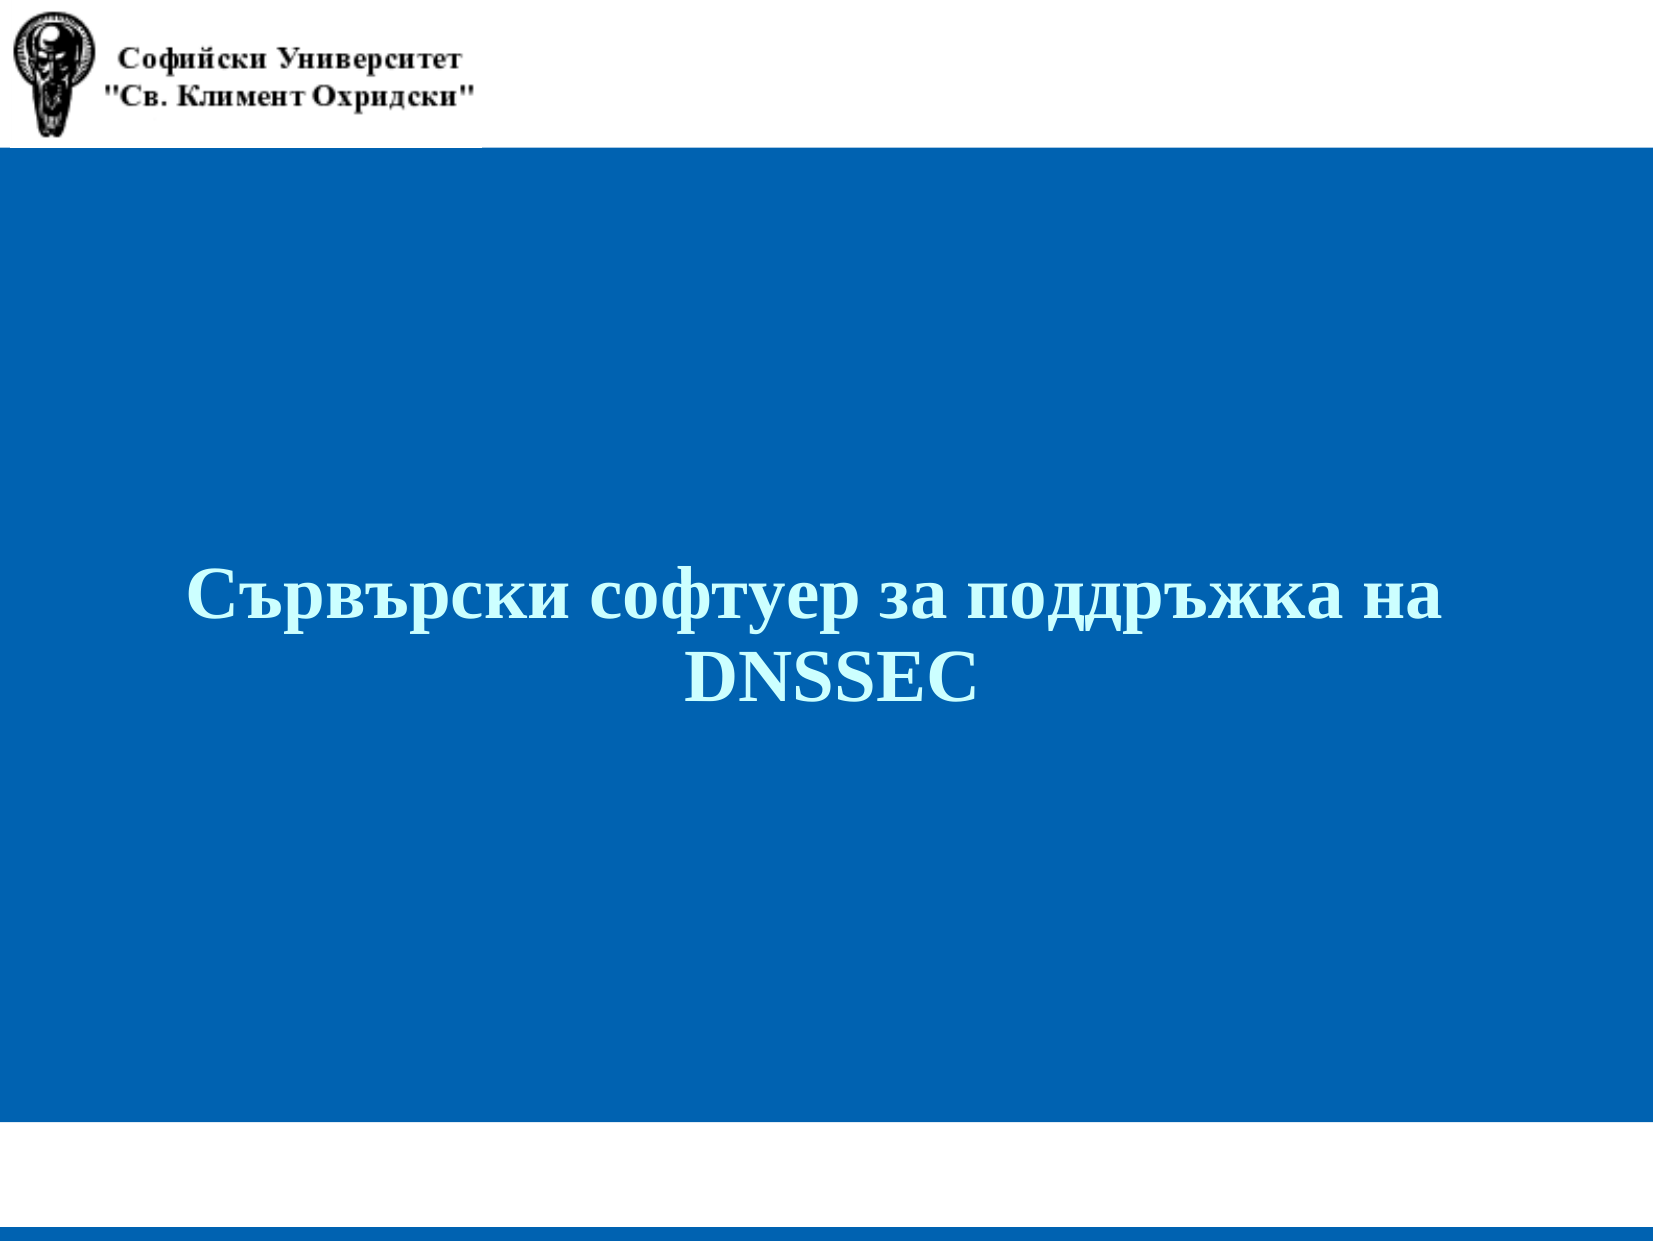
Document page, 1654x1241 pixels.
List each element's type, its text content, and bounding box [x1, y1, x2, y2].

picture [10, 0, 482, 148]
text_box Сървърски софтуер за поддръжка на DNSSEC [0, 147, 1653, 1123]
